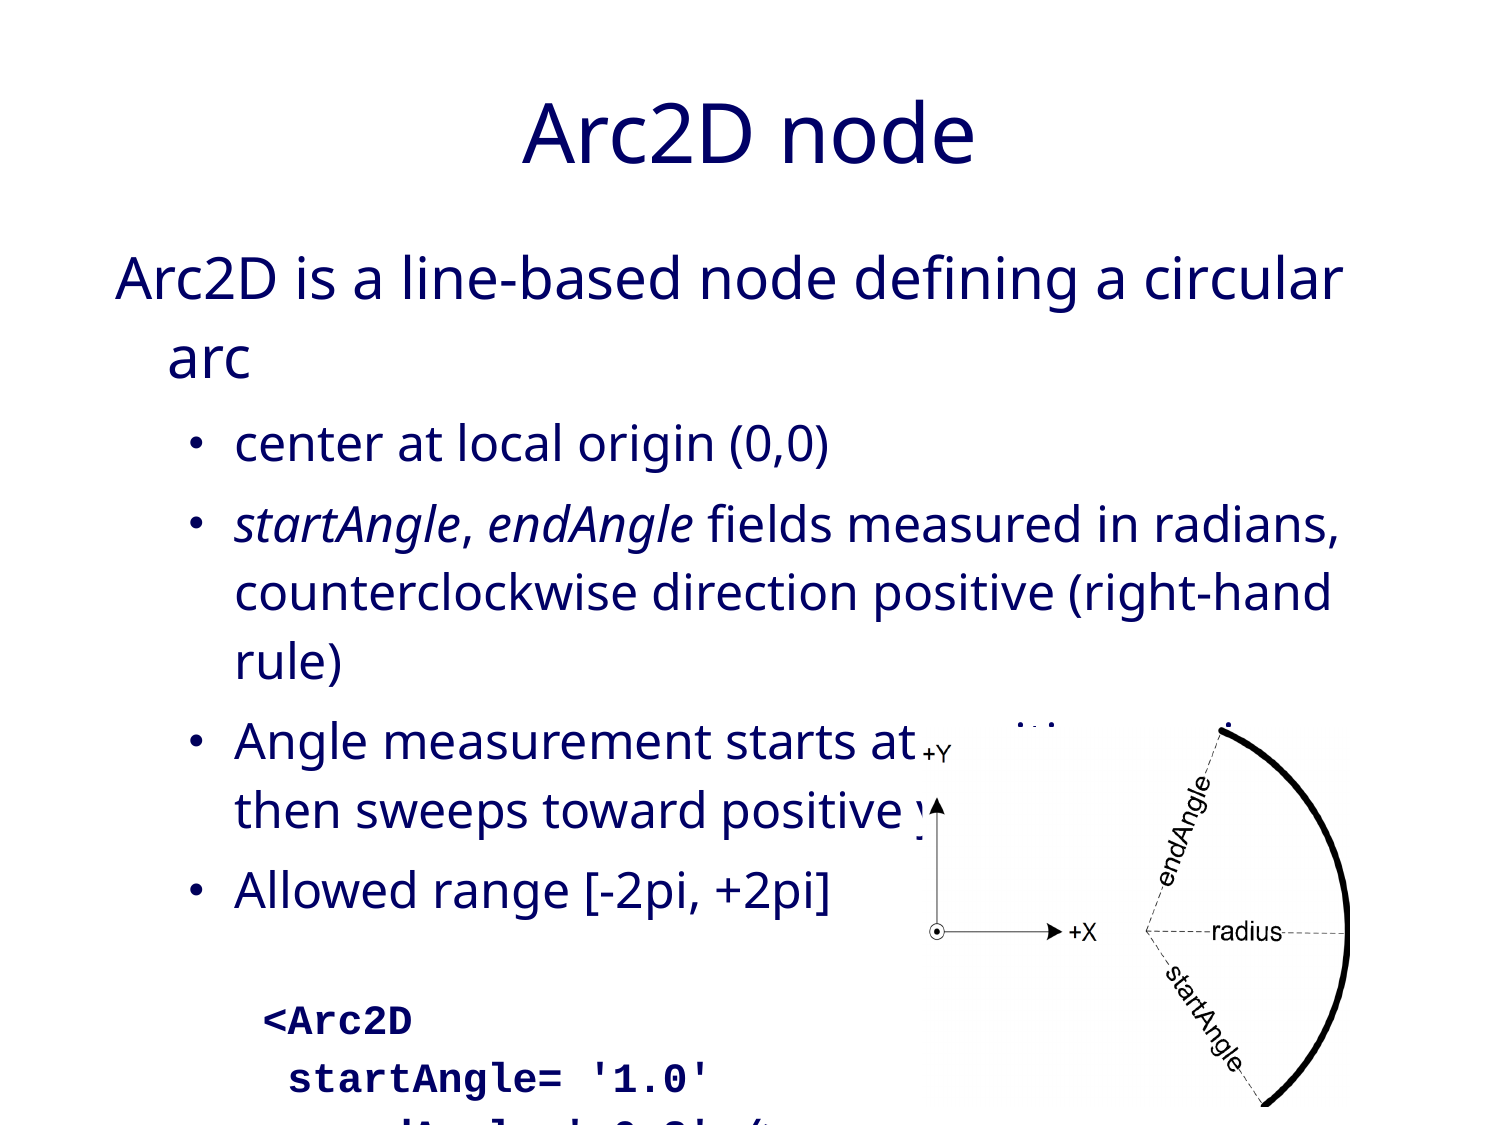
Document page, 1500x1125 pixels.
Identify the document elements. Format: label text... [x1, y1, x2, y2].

list Arc2D is a line-based node defining a circular arc center at local origin (0,0) startAngle, endAngle fields measured in radians, counterclockwise direction positive (right-hand rule) Angle measurement starts at positive x-axis, then sweeps toward positive y-axis Allowed range [-2pi, +2pi] <Arc2D startAngle= '1.0' endAngle='-0.8' /> [112, 237, 1388, 1039]
title Arc2D node [112, 37, 1388, 226]
picture [922, 727, 1351, 1107]
